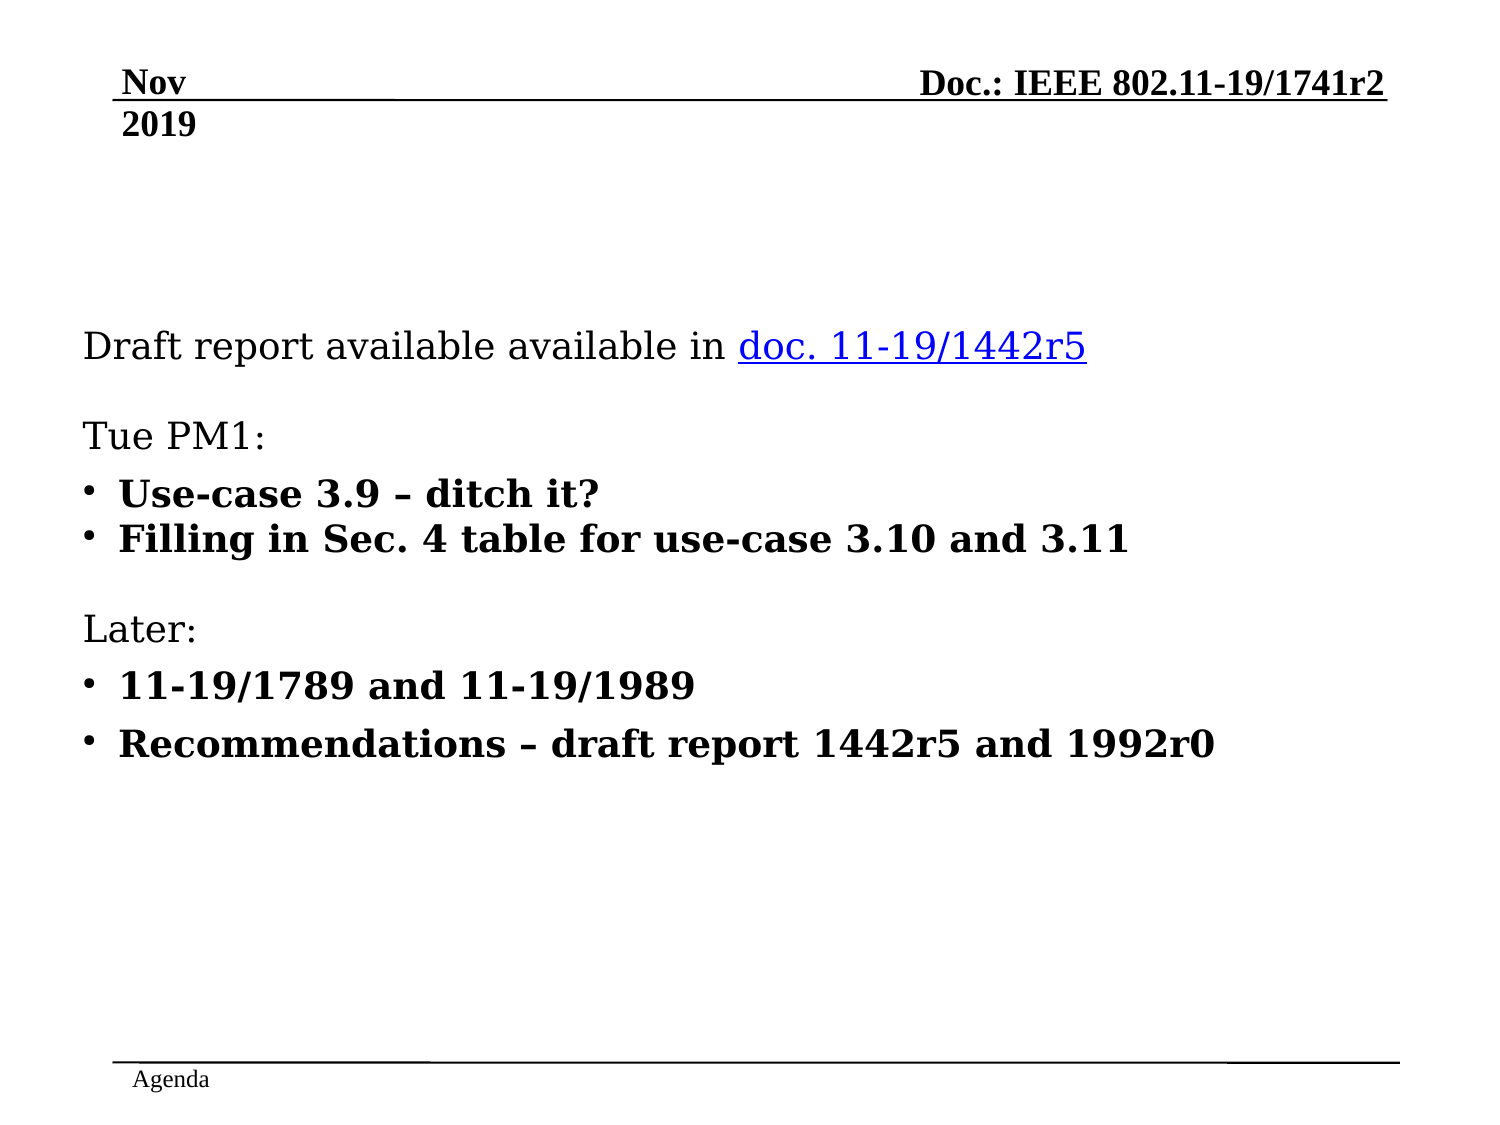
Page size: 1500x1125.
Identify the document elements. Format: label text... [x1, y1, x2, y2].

text_box Nov 2019 [106, 53, 284, 107]
text_box Draft report available available in doc. 11-19/1442r5 Tue PM1: Use-case 3.9 – ditch it? Filling in Sec. 4 table for use-case 3.10 and 3.11 Later: 11-19/1789 and 11-19/1989 Recommendations – draft report 1442r5 and 1992r0 [82, 321, 1433, 765]
